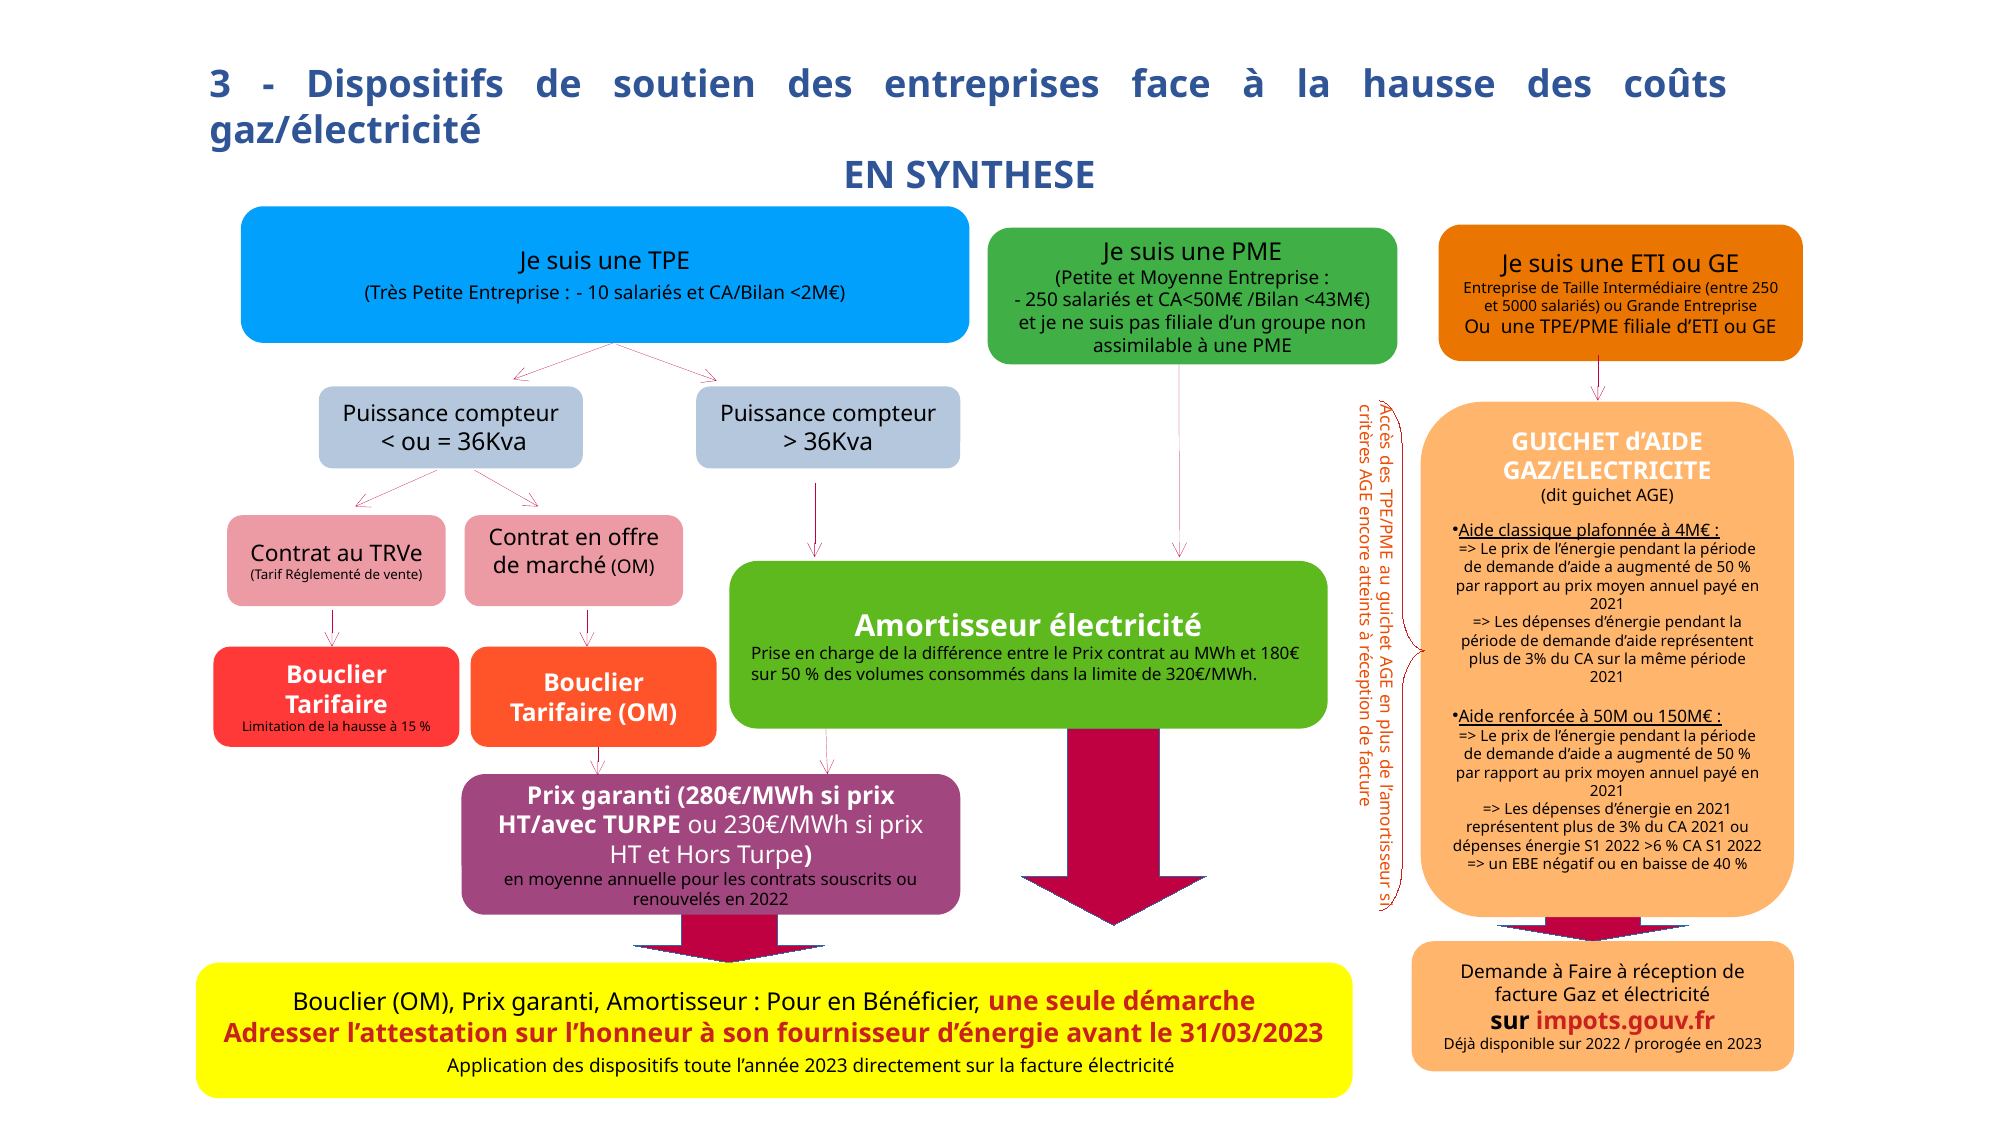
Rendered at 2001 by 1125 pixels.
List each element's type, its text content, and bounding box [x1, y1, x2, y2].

text_box [633, 915, 825, 962]
text_box Contrat en offre de marché (OM) [464, 515, 684, 607]
text_box Je suis une PME (Petite et Moyenne Entreprise : - 250 salariés et CA<50M€ /Bilan <43M€) et je ne suis pas filiale d’un groupe non assimilable à une PME [987, 227, 1398, 365]
text_box Je suis une TPE (Très Petite Entreprise : - 10 salariés et CA/Bilan <2M€) [240, 206, 970, 343]
text_box Accès des TPE/PME au guichet AGE en plus de l’amortisseur si critères AGE encore atteints à réception de facture [1349, 391, 1405, 920]
text_box Puissance compteur > 36Kva [696, 386, 961, 469]
text_box Bouclier Tarifaire Limitation de la hausse à 15 % [213, 646, 460, 747]
text_box Bouclier Tarifaire (OM) [470, 646, 717, 747]
text_box [1021, 729, 1207, 926]
text_box Contrat au TRVe (Tarif Réglementé de vente) [227, 515, 446, 607]
text_box Amortisseur électricité Prise en charge de la différence entre le Prix contrat au MWh et 180€ sur 50 % des volumes consommés dans la limite de 320€/MWh. [729, 560, 1328, 729]
text_box [1497, 918, 1689, 941]
text_box Prix garanti (280€/MWh si prix HT/avec TURPE ou 230€/MWh si prix HT et Hors Turpe) en moyenne annuelle pour les contrats souscrits ou renouvelés en 2022 [461, 774, 961, 915]
text_box GUICHET d’AIDE GAZ/ELECTRICITE (dit guichet AGE) Aide classique plafonnée à 4M€ : => Le prix de l’énergie pendant la période de demande d’aide a augmenté de 50 % par rapport au prix moyen annuel payé en 2021 => Les dépenses d’énergie pendant la période de demande d’aide représentent plus de 3% du CA sur la même période 2021 Aide renforcée à 50M ou 150M€ : => Le prix de l’énergie pendant la période de demande d’aide a augmenté de 50 % par rapport au prix moyen annuel payé en 2021 => Les dépenses d’énergie en 2021 représentent plus de 3% du CA 2021 ou dépenses énergie S1 2022 >6 % CA S1 2022 => un EBE négatif ou en baisse de 40 % [1420, 401, 1795, 918]
text_box Demande à Faire à réception de facture Gaz et électricité sur impots.gouv.fr Déjà disponible sur 2022 / prorogée en 2023 [1411, 941, 1795, 1072]
text_box Bouclier (OM), Prix garanti, Amortisseur : Pour en Bénéficier, une seule démarche Adresser l’attestation sur l’honneur à son fournisseur d’énergie avant le 31/03/2023 Application des dispositifs toute l’année 2023 directement sur la facture électricité [196, 962, 1353, 1099]
text_box Puissance compteur < ou = 36Kva [318, 386, 583, 469]
text_box 3 - Dispositifs de soutien des entreprises face à la hausse des coûts gaz/électricité EN SYNTHESE [196, 53, 1743, 166]
text_box Je suis une ETI ou GE Entreprise de Taille Intermédiaire (entre 250 et 5000 salariés) ou Grande Entreprise Ou une TPE/PME filiale d’ETI ou GE [1438, 224, 1803, 362]
